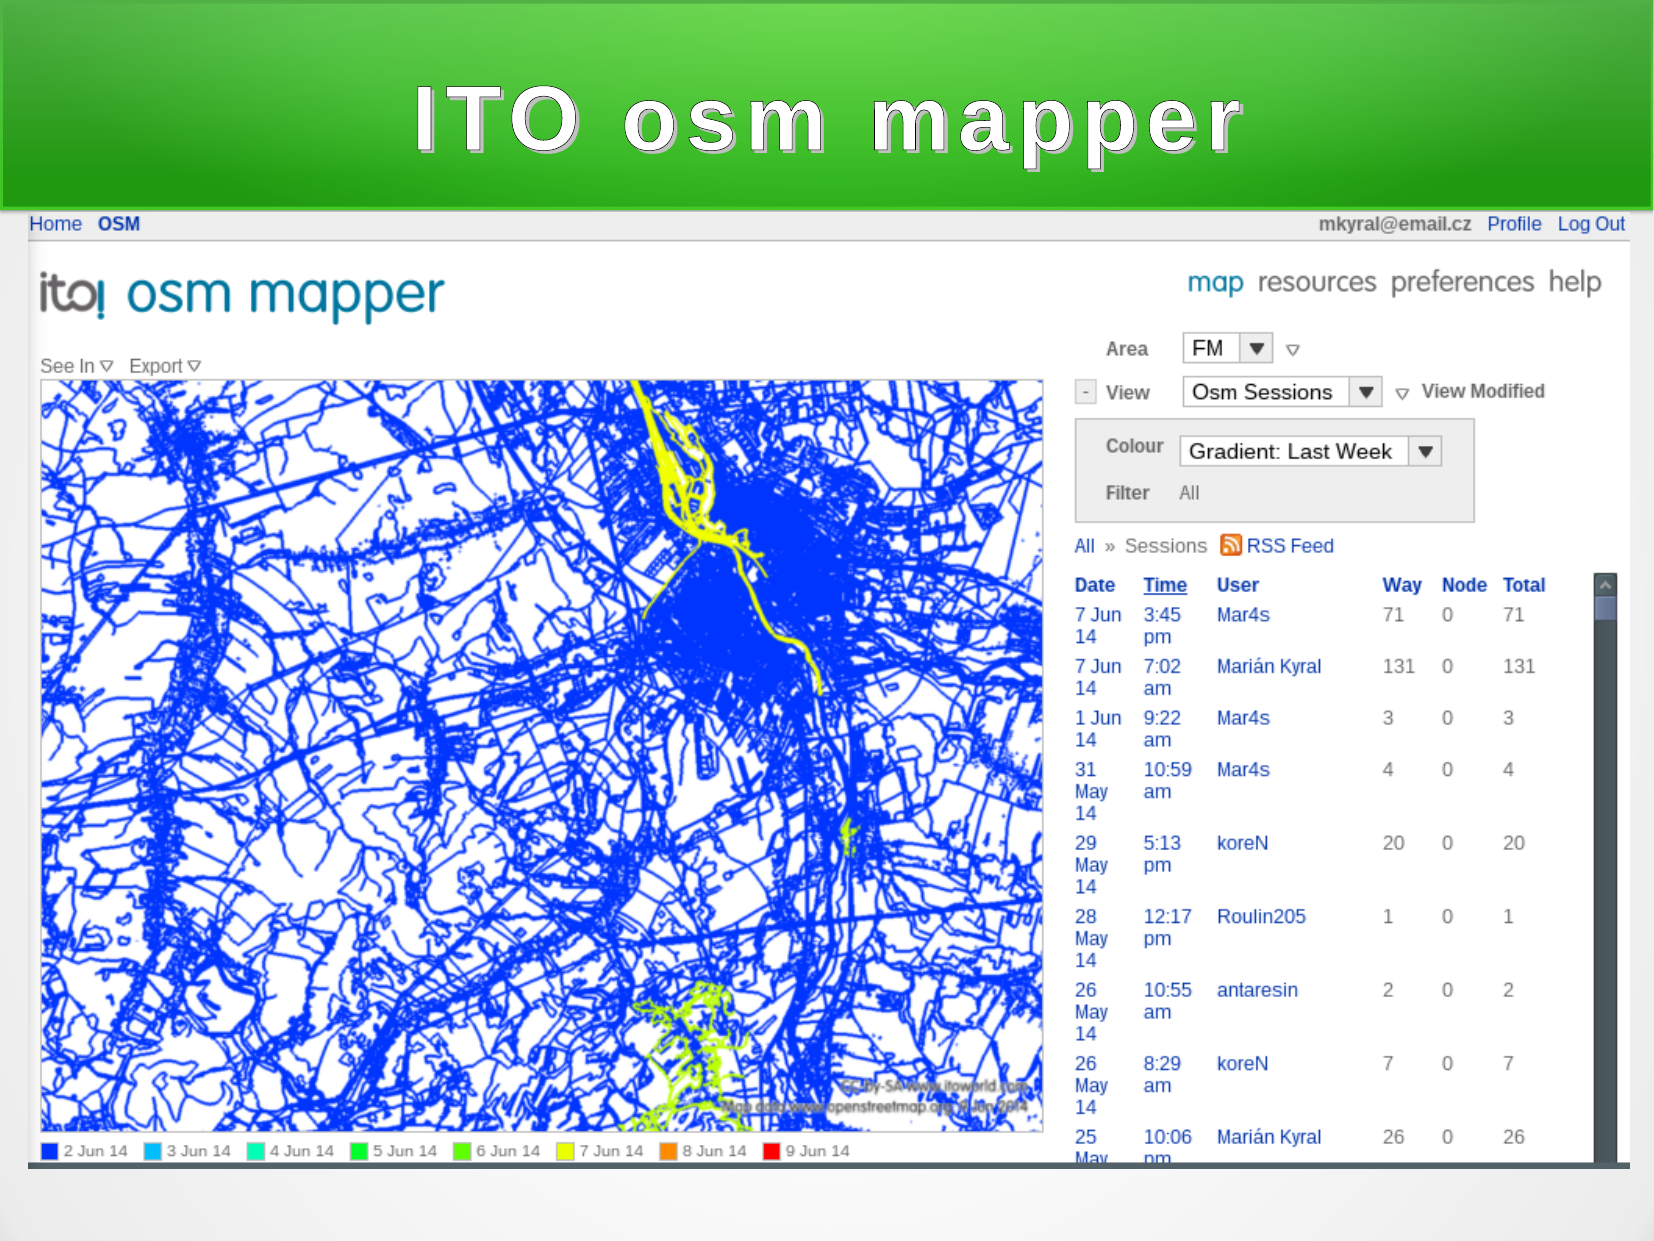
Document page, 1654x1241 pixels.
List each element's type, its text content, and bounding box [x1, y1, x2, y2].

picture [28, 212, 1630, 1169]
title ITO osm mapper [82, 47, 1571, 189]
